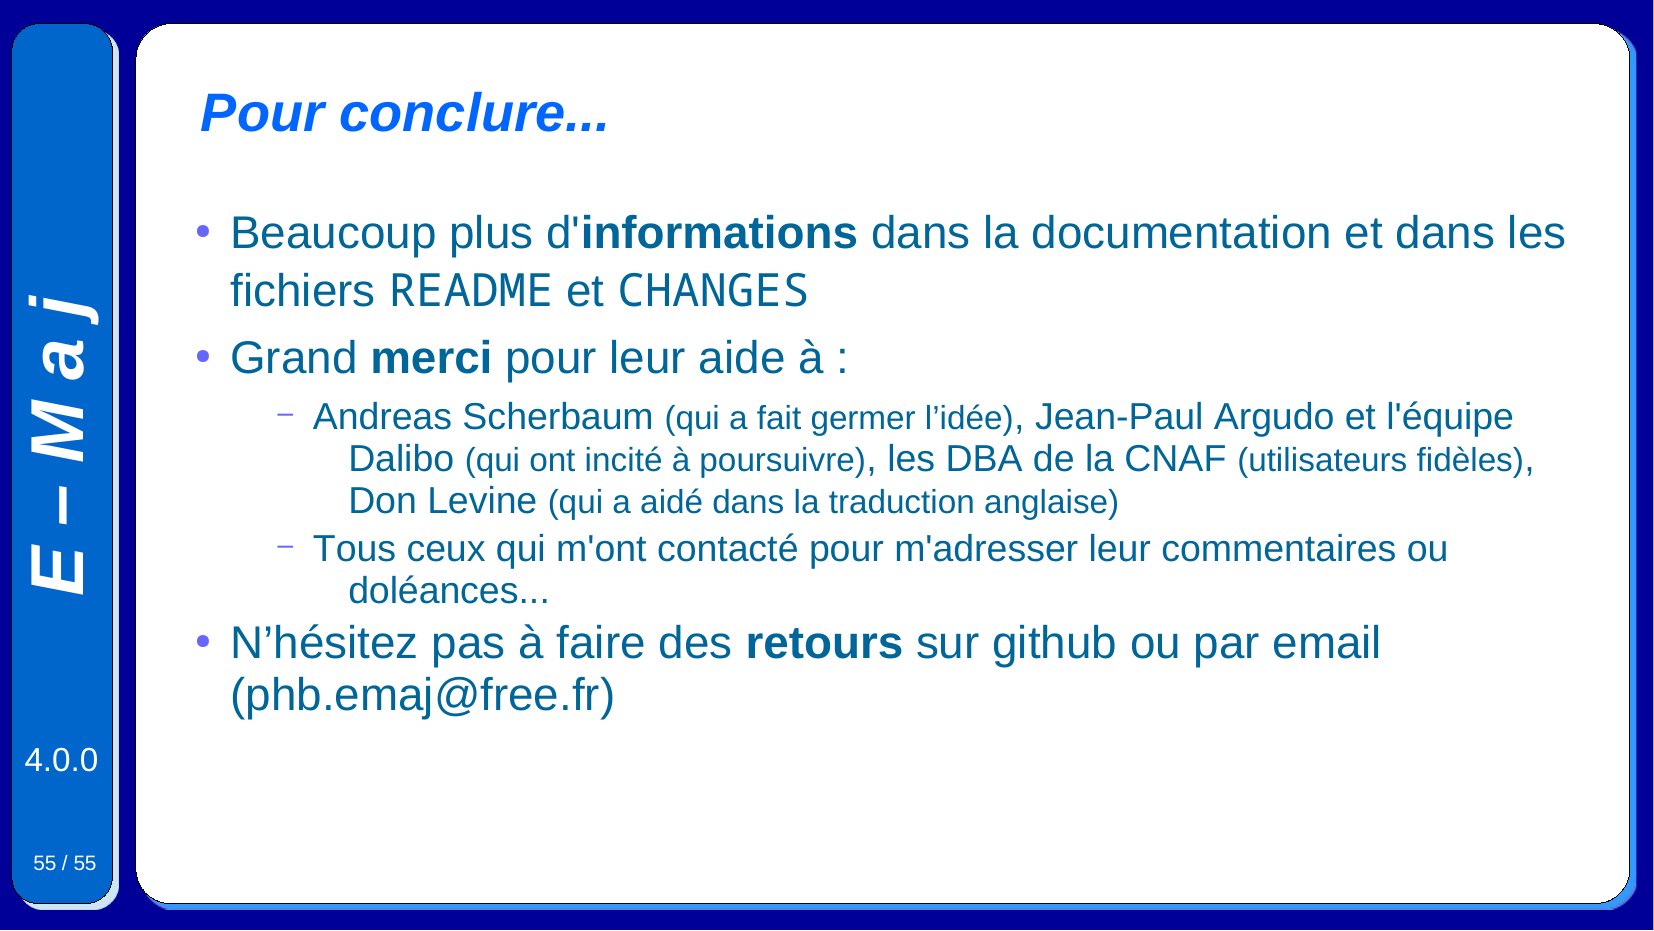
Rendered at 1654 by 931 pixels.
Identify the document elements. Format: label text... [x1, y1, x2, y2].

title Pour conclure... [200, 34, 1575, 191]
list Beaucoup plus d'informations dans la documentation et dans les fichiers README et CHANGES Grand merci pour leur aide à : Andreas Scherbaum (qui a fait germer l’idée), Jean-Paul Argudo et l'équipe Dalibo (qui ont incité à poursuivre), les DBA de la CNAF (utilisateurs fidèles), Don Levine (qui a aidé dans la traduction anglaise) Tous ceux qui m'ont contacté pour m'adresser leur commentaires ou doléances... N’hésitez pas à faire des retours sur github ou par email (phb.emaj@free.fr) [177, 206, 1587, 827]
